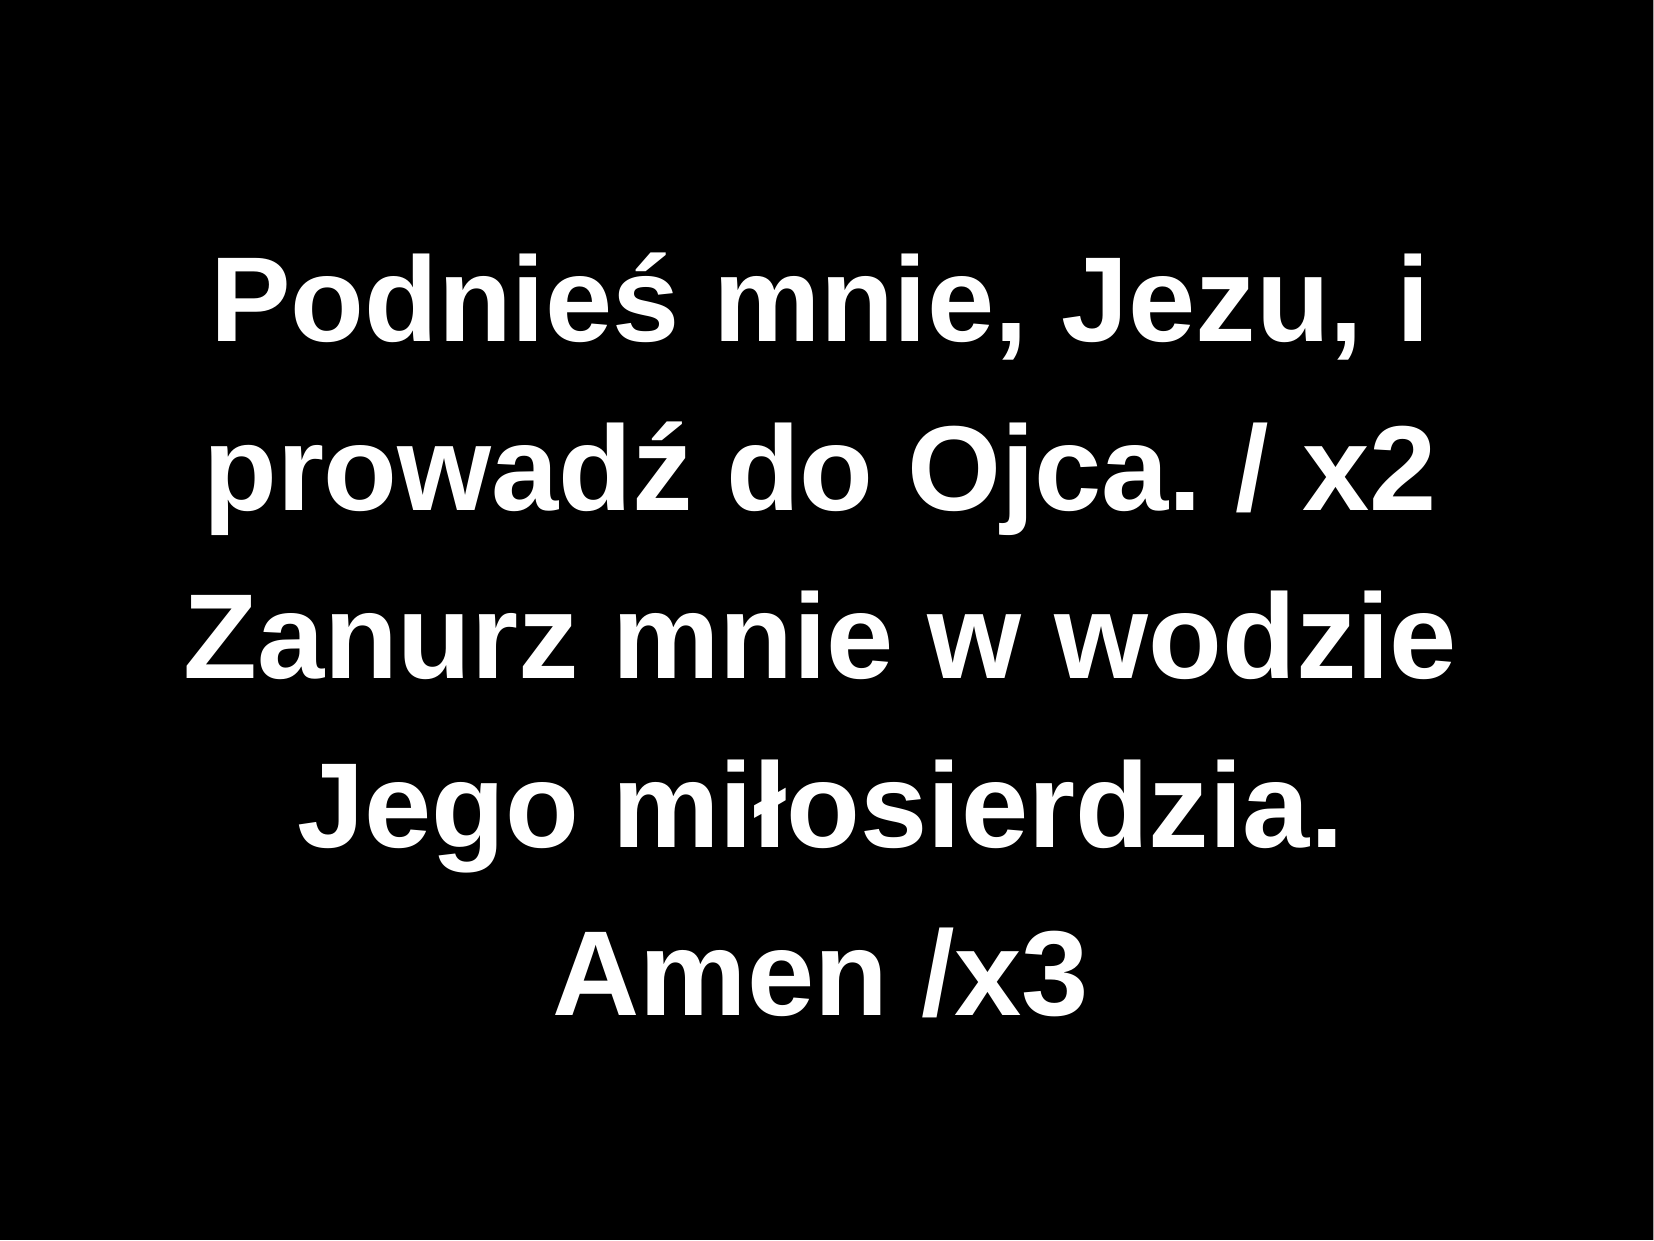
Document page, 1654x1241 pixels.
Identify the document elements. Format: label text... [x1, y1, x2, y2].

subtitle Podnieś mnie, Jezu, i prowadź do Ojca. / x2 Zanurz mnie w wodzie Jego miłosierdzia. Amen /x3 [0, 0, 1642, 1241]
